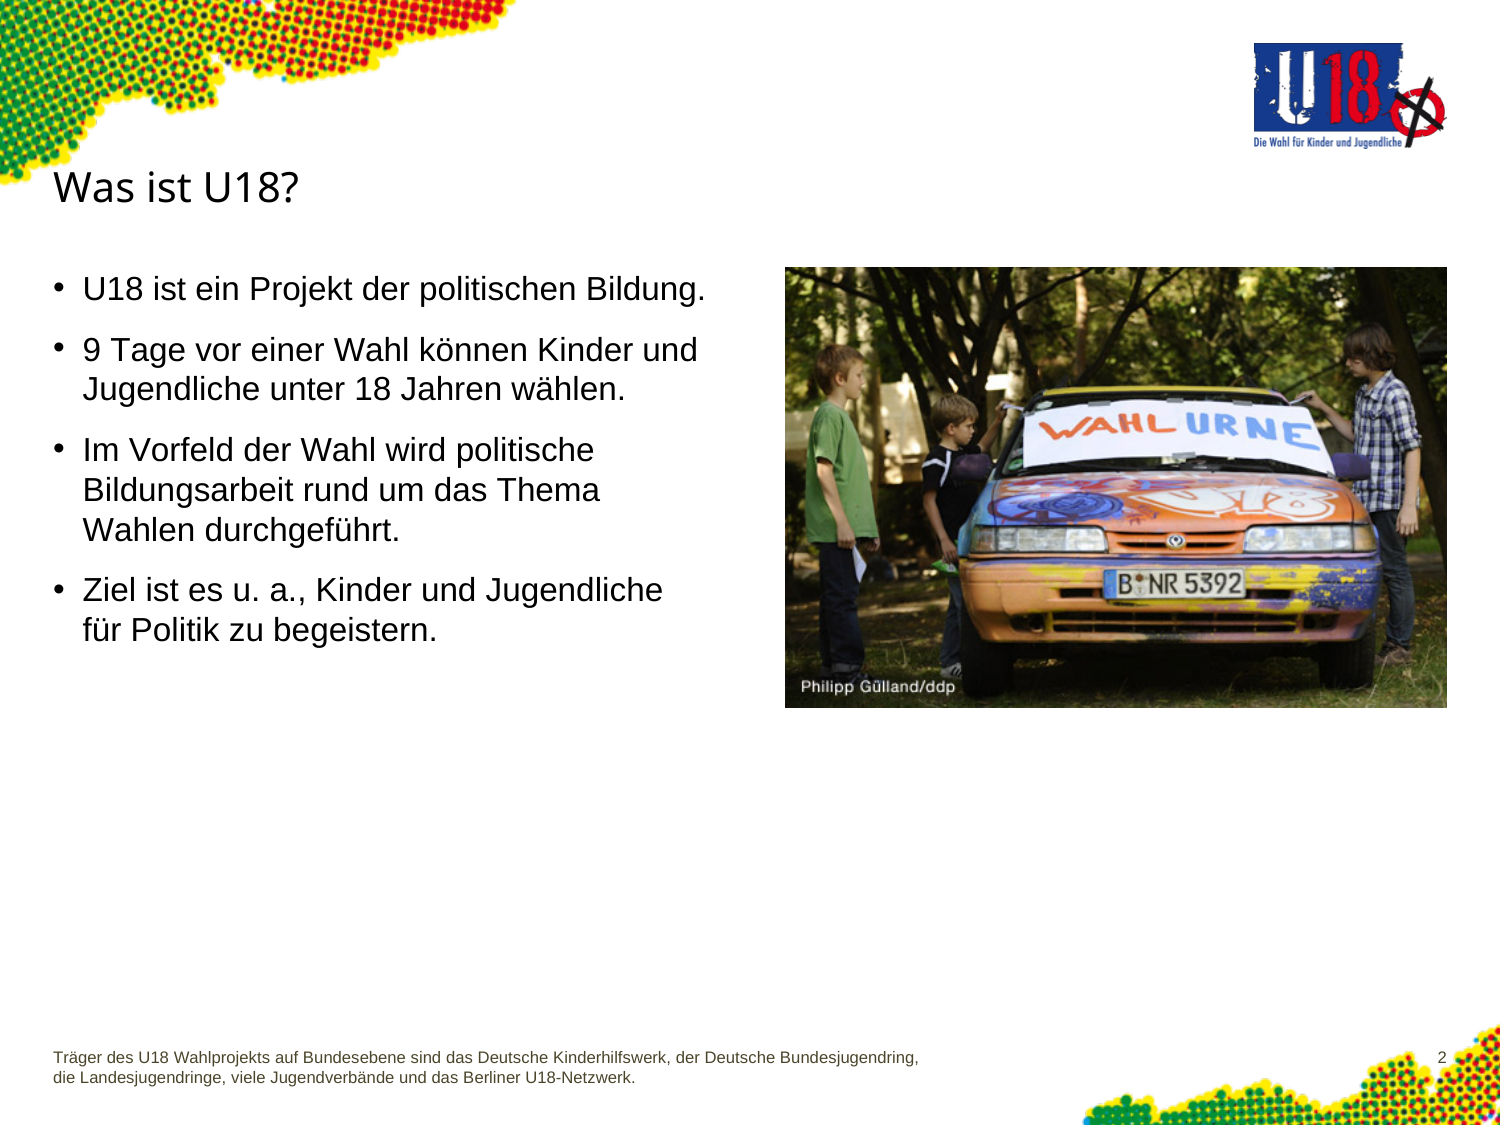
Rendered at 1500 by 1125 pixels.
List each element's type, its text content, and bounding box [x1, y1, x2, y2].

text_box <Nummer> [1399, 1046, 1447, 1106]
picture [1254, 43, 1447, 149]
text_box Träger des U18 Wahlprojekts auf Bundesebene sind das Deutsche Kinderhilfswerk, der Deutsche Bundesjugendring, die Landesjugendringe, viele Jugendverbände und das Berliner U18-Netzwerk. [53, 1046, 1105, 1106]
title Was ist U18? [53, 160, 1447, 244]
picture [785, 267, 1447, 708]
picture [990, 1006, 1500, 1125]
picture [0, 0, 538, 204]
list U18 ist ein Projekt der politischen Bildung. 9 Tage vor einer Wahl können Kinder und Jugendliche unter 18 Jahren wählen. Im Vorfeld der Wahl wird politische Bildungsarbeit rund um das Thema Wahlen durchgeführt. Ziel ist es u. a., Kinder und Jugendliche für Politik zu begeistern. [53, 267, 751, 1012]
